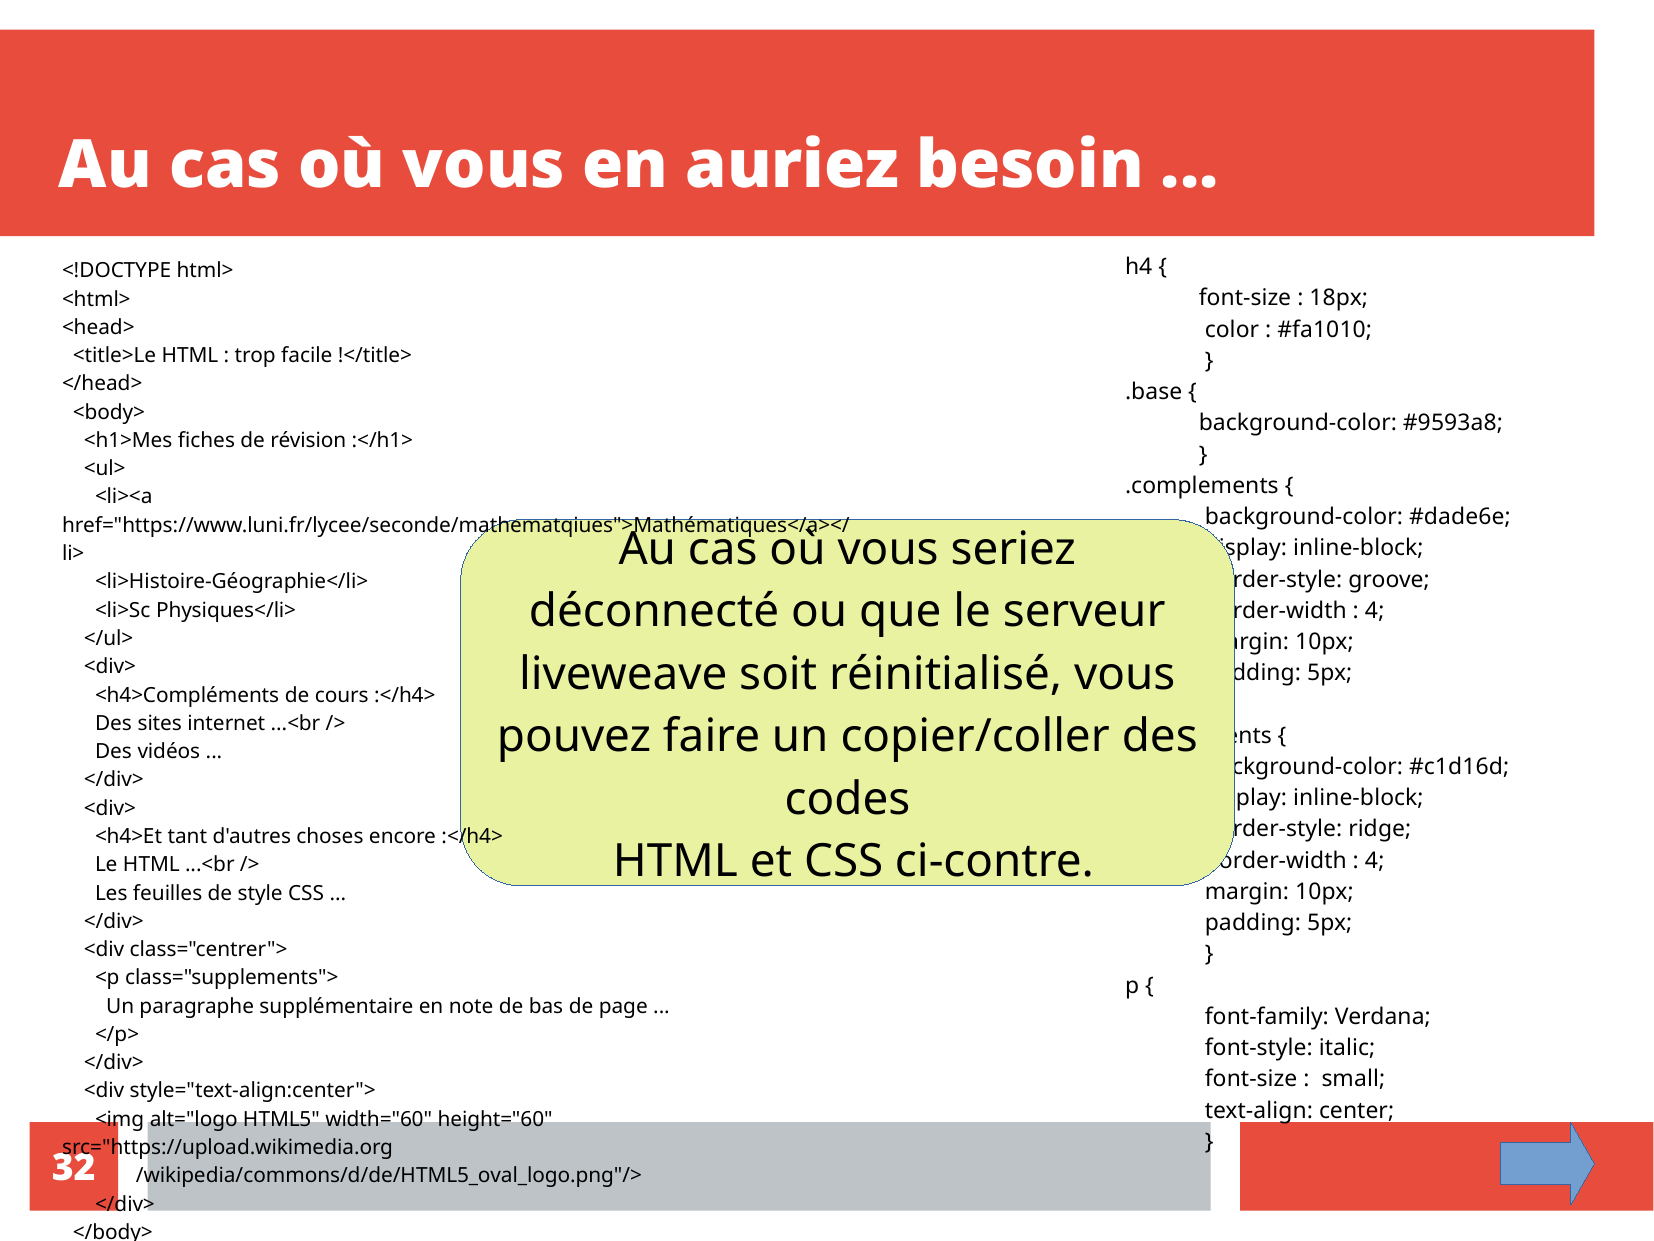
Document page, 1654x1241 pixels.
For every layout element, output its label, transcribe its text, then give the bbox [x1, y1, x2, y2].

text_box <!DOCTYPE html> <html> <head> <title>Le HTML : trop facile !</title> </head> <body> <h1>Mes fiches de révision :</h1> <ul> <li><a href="https://www.luni.fr/lycee/seconde/mathematqiues">Mathématiques</a></li> <li>Histoire-Géographie</li> <li>Sc Physiques</li> </ul> <div> <h4>Compléments de cours :</h4> Des sites internet ...<br /> Des vidéos ... </div> <div> <h4>Et tant d'autres choses encore :</h4> Le HTML ...<br /> Les feuilles de style CSS ... </div> <div class="centrer"> <p class="supplements"> Un paragraphe supplémentaire en note de bas de page ... </p> </div> <div style="text-align:center"> <img alt="logo HTML5" width="60" height="60" src="https://upload.wikimedia.org /wikipedia/commons/d/de/HTML5_oval_logo.png"/> </div> </body> </html> [47, 248, 886, 1131]
title Au cas où vous en auriez besoin ... [59, 59, 1595, 207]
text_box [1500, 1122, 1595, 1205]
text_box h4 { font-size : 18px; color : #fa1010; } .base { background-color: #9593a8; } .complements { background-color: #dade6e; display: inline-block; border-style: groove; border-width : 4; margin: 10px; padding: 5px; } .supplements { background-color: #c1d16d; display: inline-block; border-style: ridge; border-width : 4; margin: 10px; padding: 5px; } p { font-family: Verdana; font-style: italic; font-size : small; text-align: center; } [1110, 242, 1595, 1099]
text_box Au cas où vous seriez déconnecté ou que le serveur liveweave soit réinitialisé, vous pouvez faire un copier/coller des codes HTML et CSS ci-contre. [886, 519, 1235, 886]
